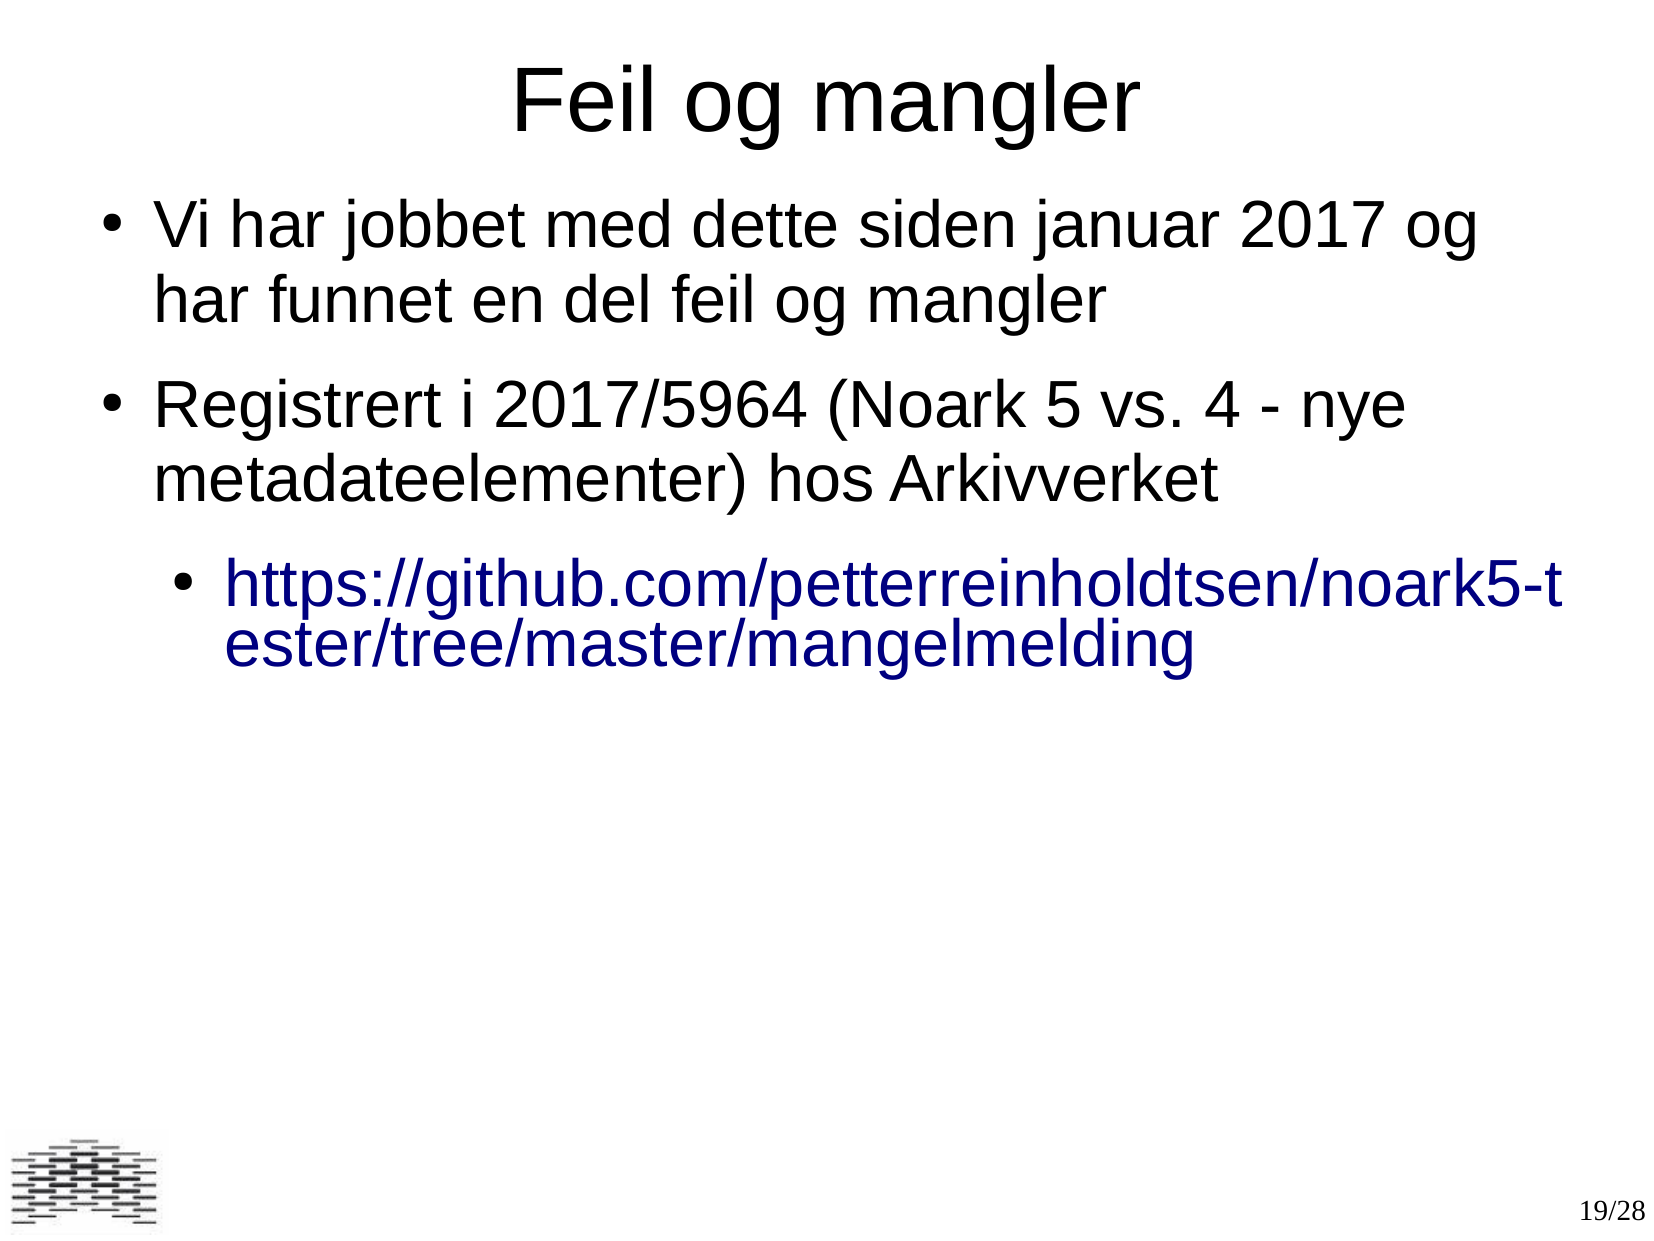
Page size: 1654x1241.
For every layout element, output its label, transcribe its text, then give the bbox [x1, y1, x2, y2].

picture [5, 1129, 169, 1235]
title Feil og mangler [82, 48, 1571, 152]
list Vi har jobbet med dette siden januar 2017 og har funnet en del feil og mangler Registrert i 2017/5964 (Noark 5 vs. 4 - nye metadateelementer) hos Arkivverket https://github.com/petterreinholdtsen/noark5-tester/tree/master/mangelmelding [82, 187, 1571, 1138]
